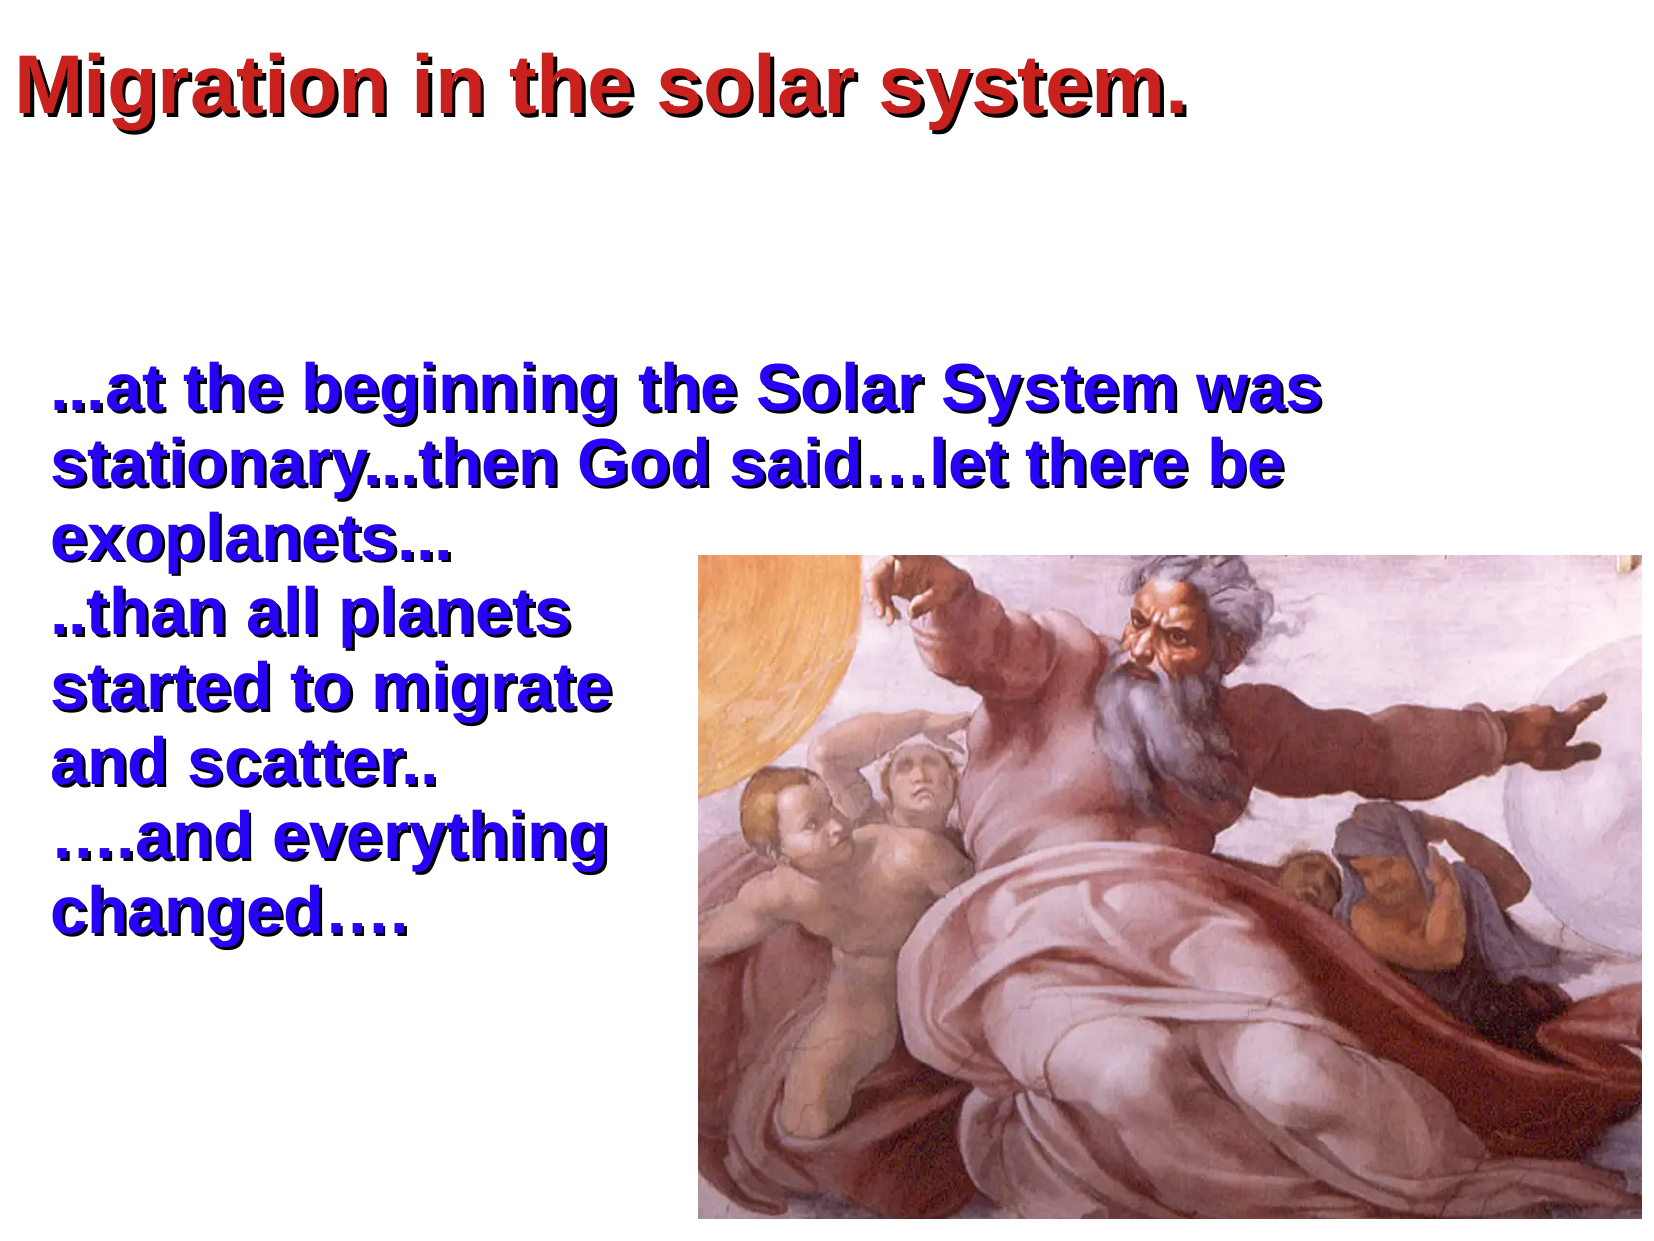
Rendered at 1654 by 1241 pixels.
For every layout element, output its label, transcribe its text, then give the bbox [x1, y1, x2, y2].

text_box ...at the beginning the Solar System was stationary...then God said…let there be exoplanets... ..than all planets started to migrate and scatter.. ….and everything changed…. [35, 342, 1512, 1049]
text_box Migration in the solar system. [0, 31, 1654, 232]
picture [698, 555, 1642, 1219]
